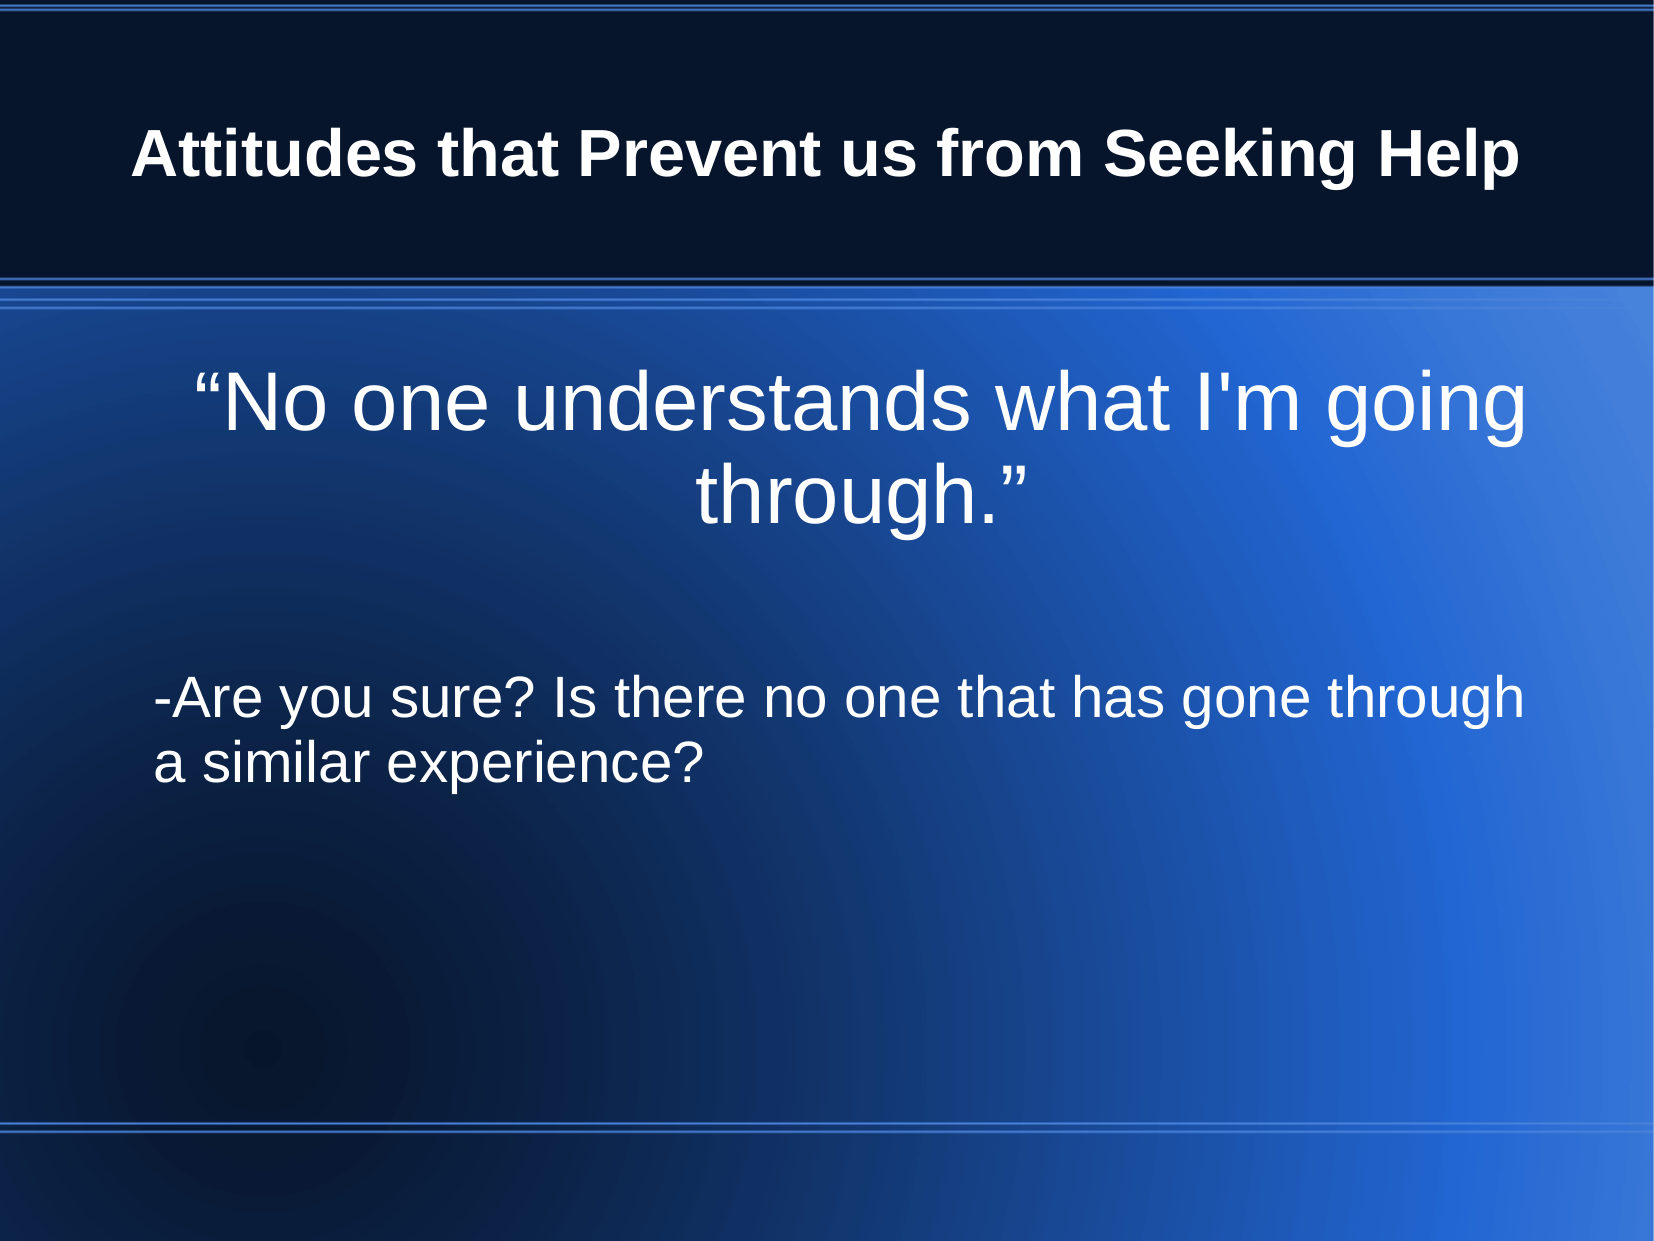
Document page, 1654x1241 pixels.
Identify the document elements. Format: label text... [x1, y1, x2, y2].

picture [0, 0, 1654, 1241]
title Attitudes that Prevent us from Seeking Help [82, 49, 1571, 257]
list “No one understands what I'm going through.” -Are you sure? Is there no one that has gone through a similar experience? [82, 355, 1571, 1241]
